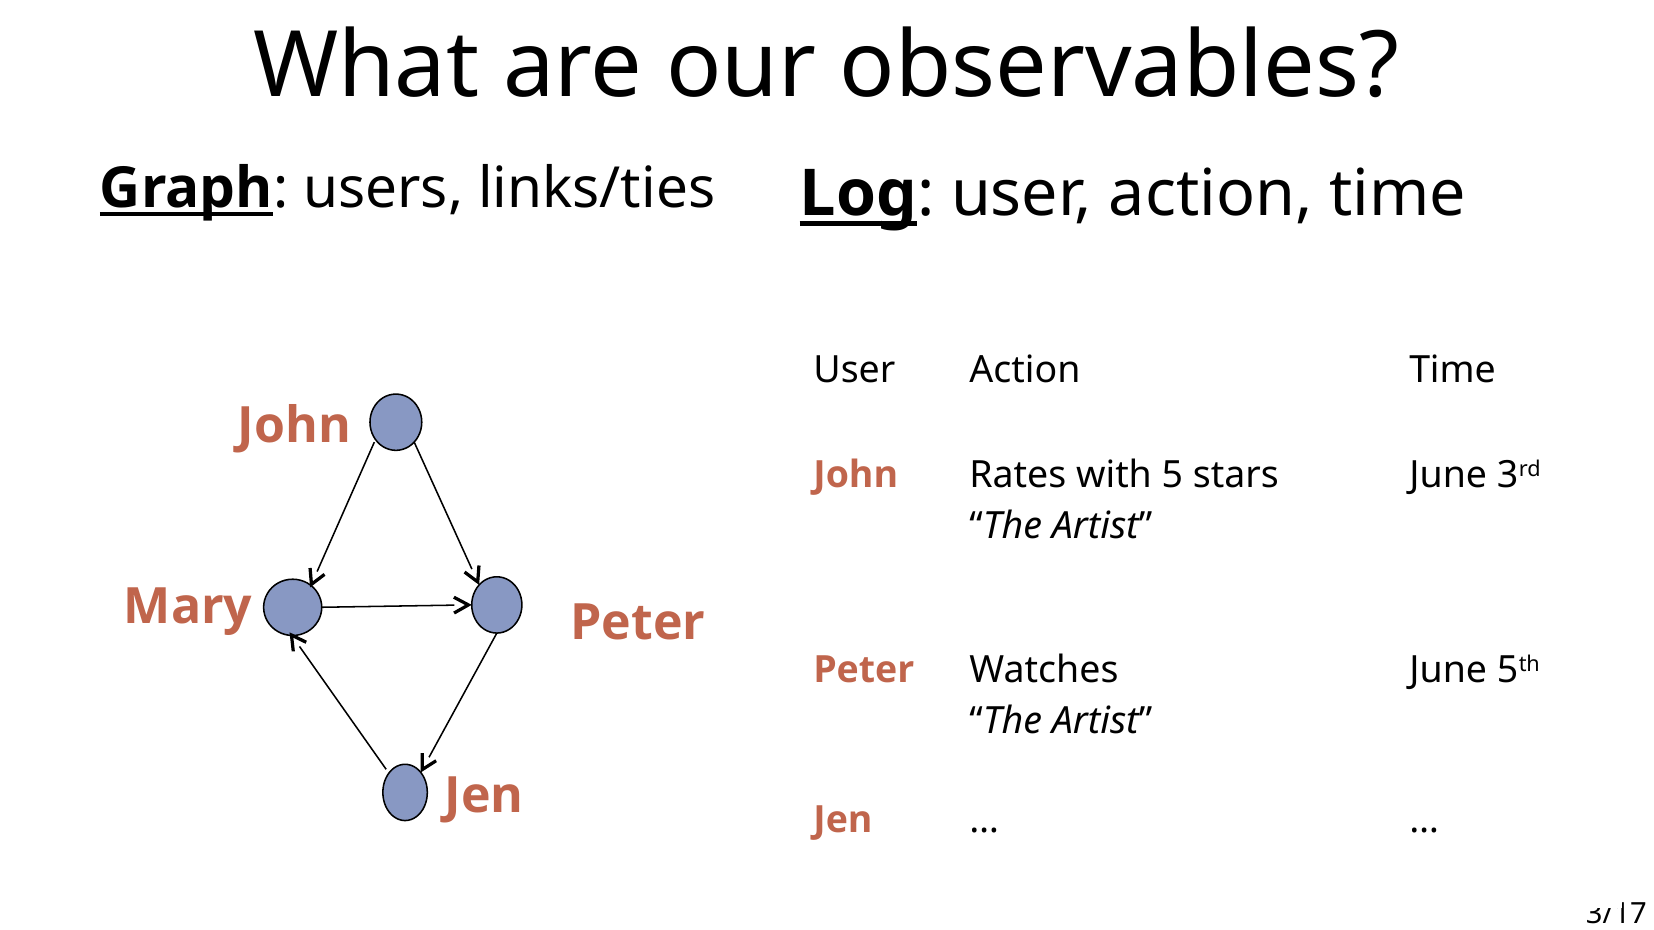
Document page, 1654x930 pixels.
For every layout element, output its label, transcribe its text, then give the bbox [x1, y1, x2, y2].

table_cell … [954, 785, 1394, 908]
title What are our observables? [82, 0, 1571, 126]
text_box [382, 764, 408, 821]
table_cell John [798, 440, 954, 635]
text_box Peter [540, 577, 735, 662]
table_header Time [1394, 335, 1622, 440]
table_cell Watches “The Artist” [954, 635, 1394, 785]
text_box Jen [408, 750, 561, 835]
table_cell June 3rd [1394, 440, 1622, 635]
table_cell Rates with 5 stars “The Artist” [954, 440, 1394, 635]
text_box Graph: users, links/ties [73, 139, 747, 302]
table_cell Jen [798, 785, 954, 908]
table_cell … [1394, 785, 1622, 908]
table_cell Peter [798, 635, 954, 785]
text_box [471, 576, 522, 633]
table_header User [798, 335, 954, 440]
text_box [370, 394, 422, 451]
table_cell June 5th [1394, 635, 1622, 785]
text_box Mary [112, 560, 264, 646]
text_box John [218, 380, 370, 465]
text_box Log: user, action, time [771, 139, 1488, 327]
text_box [264, 579, 322, 636]
table_header Action [954, 335, 1394, 440]
